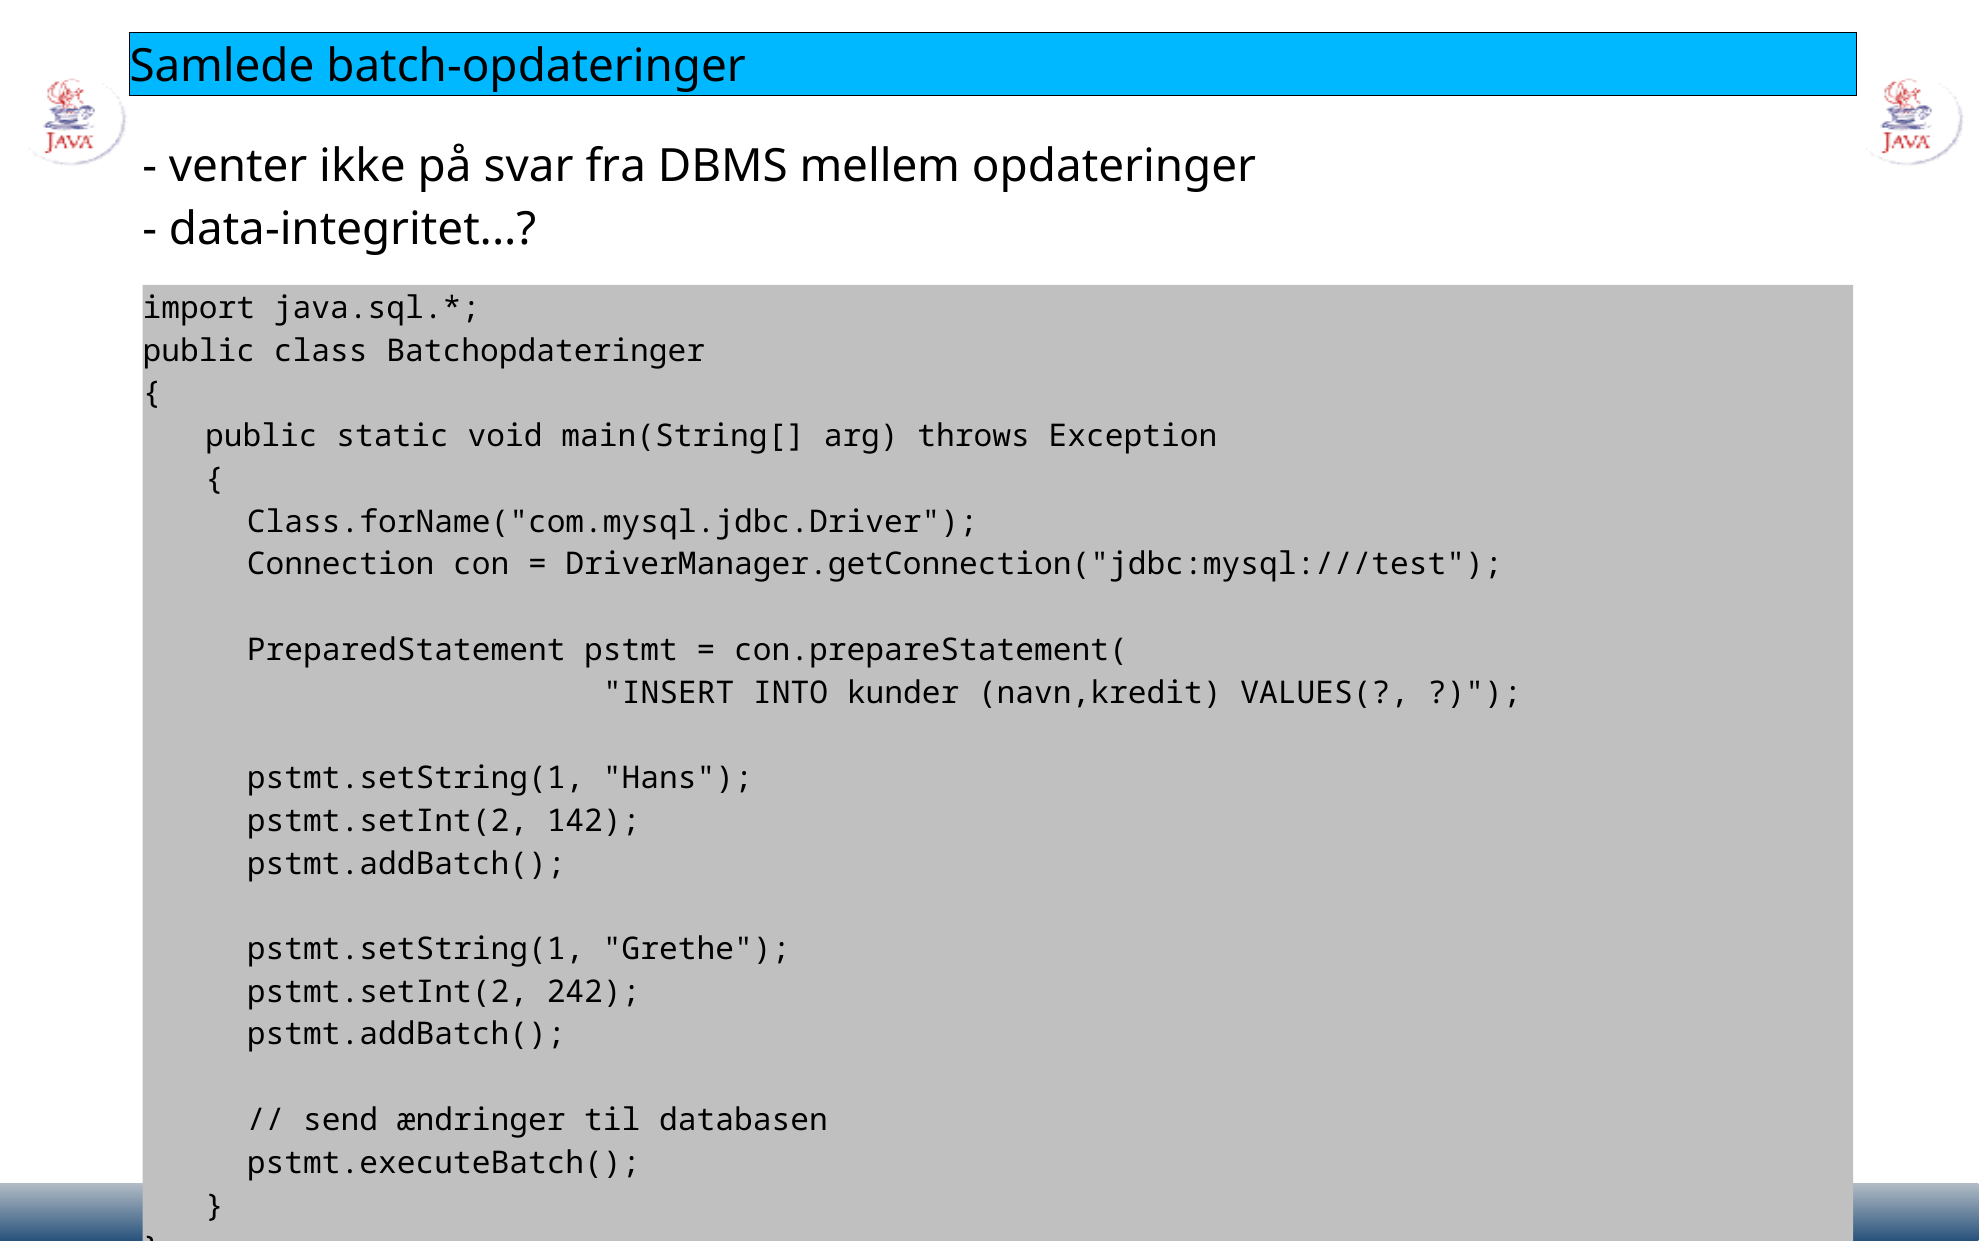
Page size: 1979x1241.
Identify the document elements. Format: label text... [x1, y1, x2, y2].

text_box - venter ikke på svar fra DBMS mellem opdateringer - data-integritet...? [142, 132, 1881, 240]
text_box Samlede batch-opdateringer [129, 32, 1857, 86]
picture [12, 71, 131, 169]
text_box import java.sql.*; public class Batchopdateringer { public static void main(String[] arg) throws Exception { Class.forName("com.mysql.jdbc.Driver"); Connection con = DriverManager.getConnection("jdbc:mysql:///test"); PreparedStatement pstmt = con.prepareStatement( "INSERT INTO kunder (navn,kredit) VALUES(?, ?)"); pstmt.setString(1, "Hans"); pstmt.setInt(2, 142); pstmt.addBatch(); pstmt.setString(1, "Grethe"); pstmt.setInt(2, 242); pstmt.addBatch(); // send ændringer til databasen pstmt.executeBatch(); } } [142, 284, 1854, 1125]
picture [1849, 71, 1968, 169]
